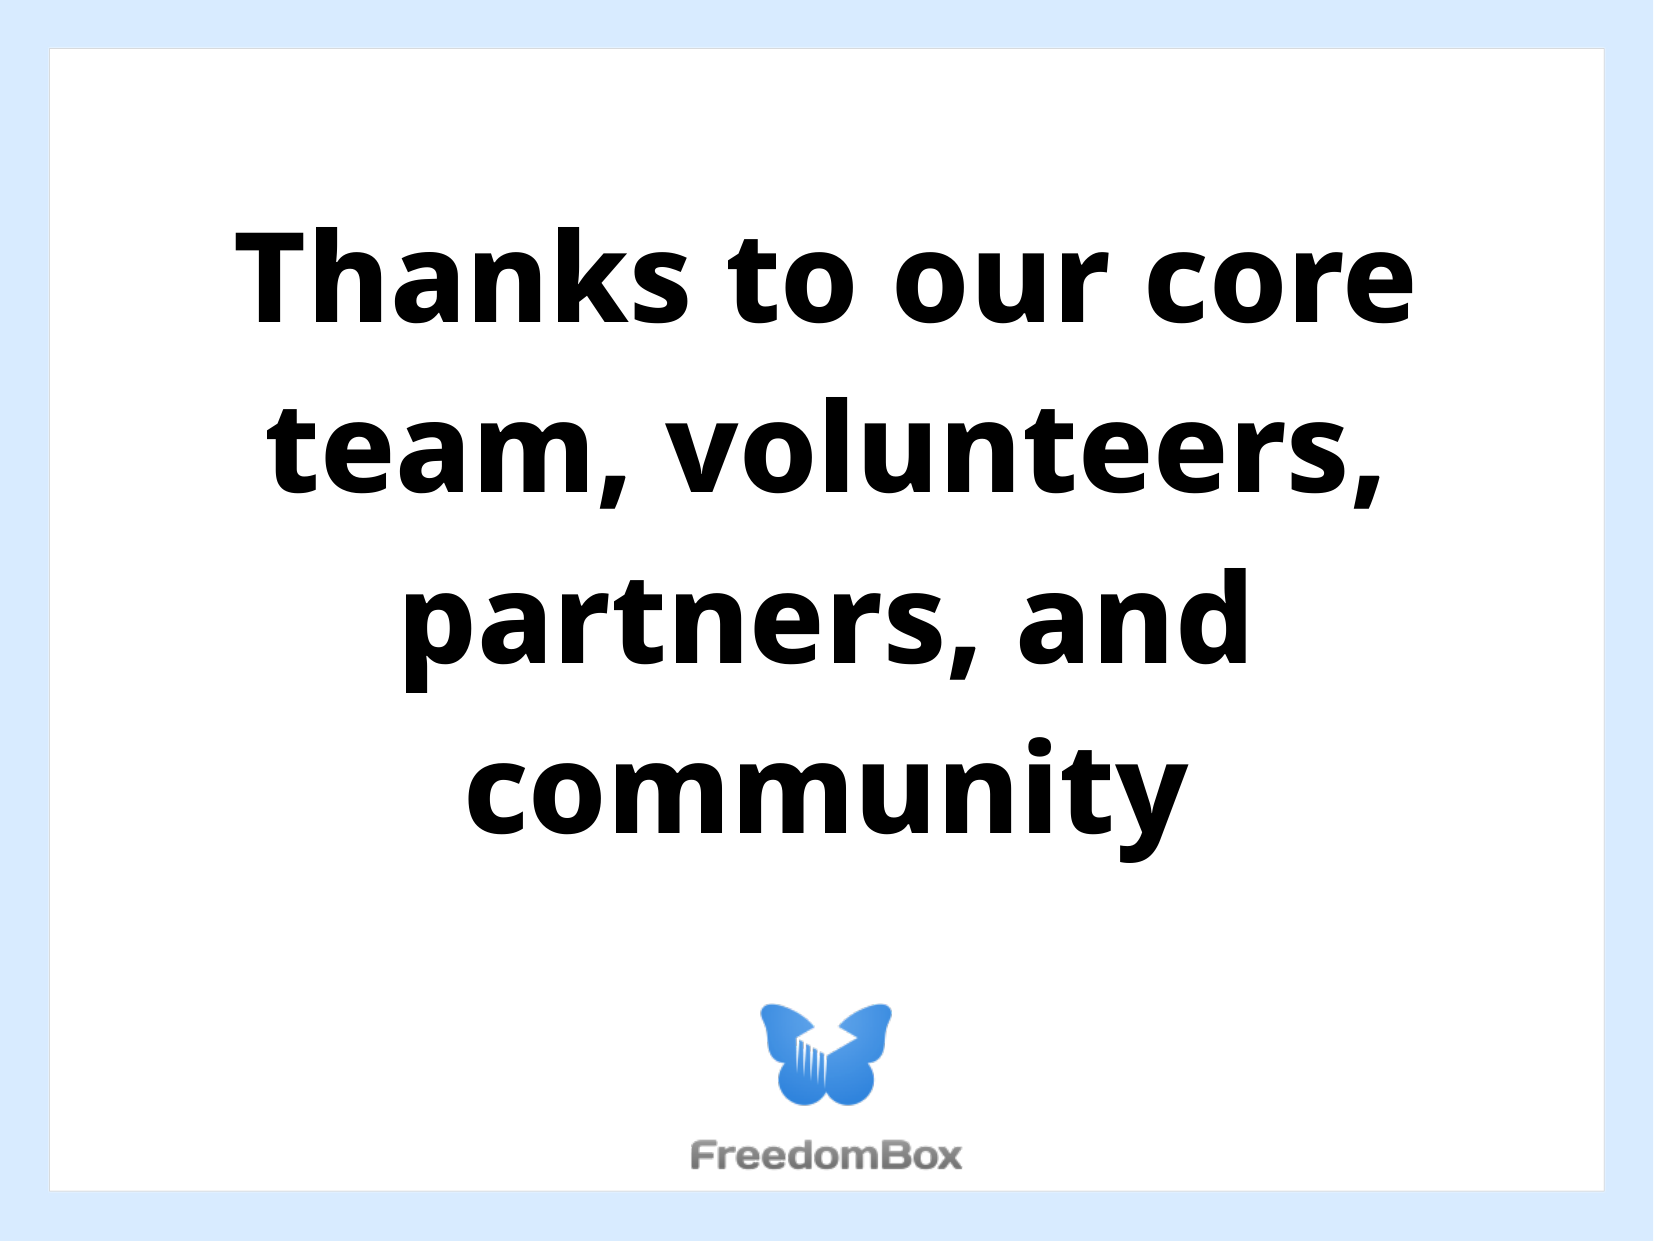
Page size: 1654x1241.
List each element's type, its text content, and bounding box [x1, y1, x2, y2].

subtitle Thanks to our core team, volunteers, partners, and community [82, 49, 1571, 1010]
picture [0, 0, 1654, 1241]
